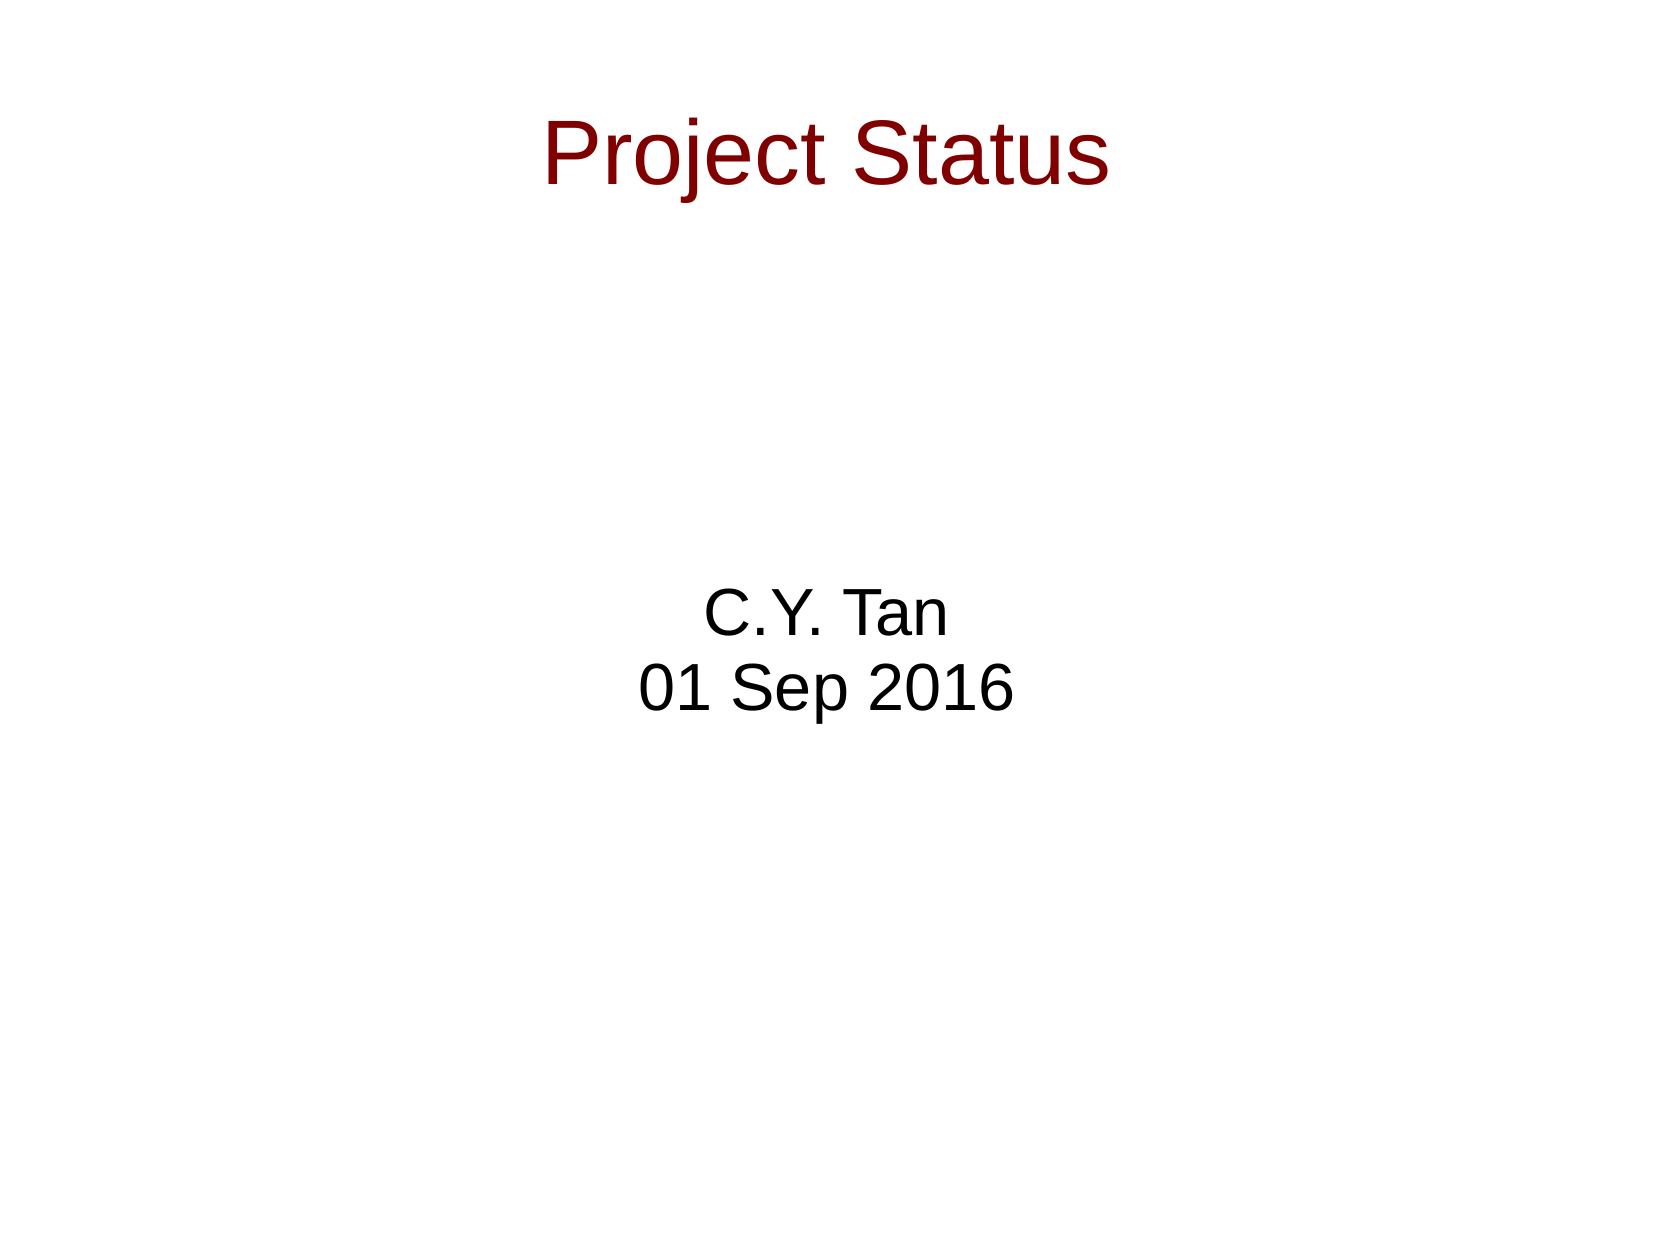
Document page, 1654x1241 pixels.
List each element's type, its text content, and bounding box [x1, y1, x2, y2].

subtitle C.Y. Tan 01 Sep 2016 [82, 290, 1571, 1010]
title Project Status [82, 49, 1571, 257]
